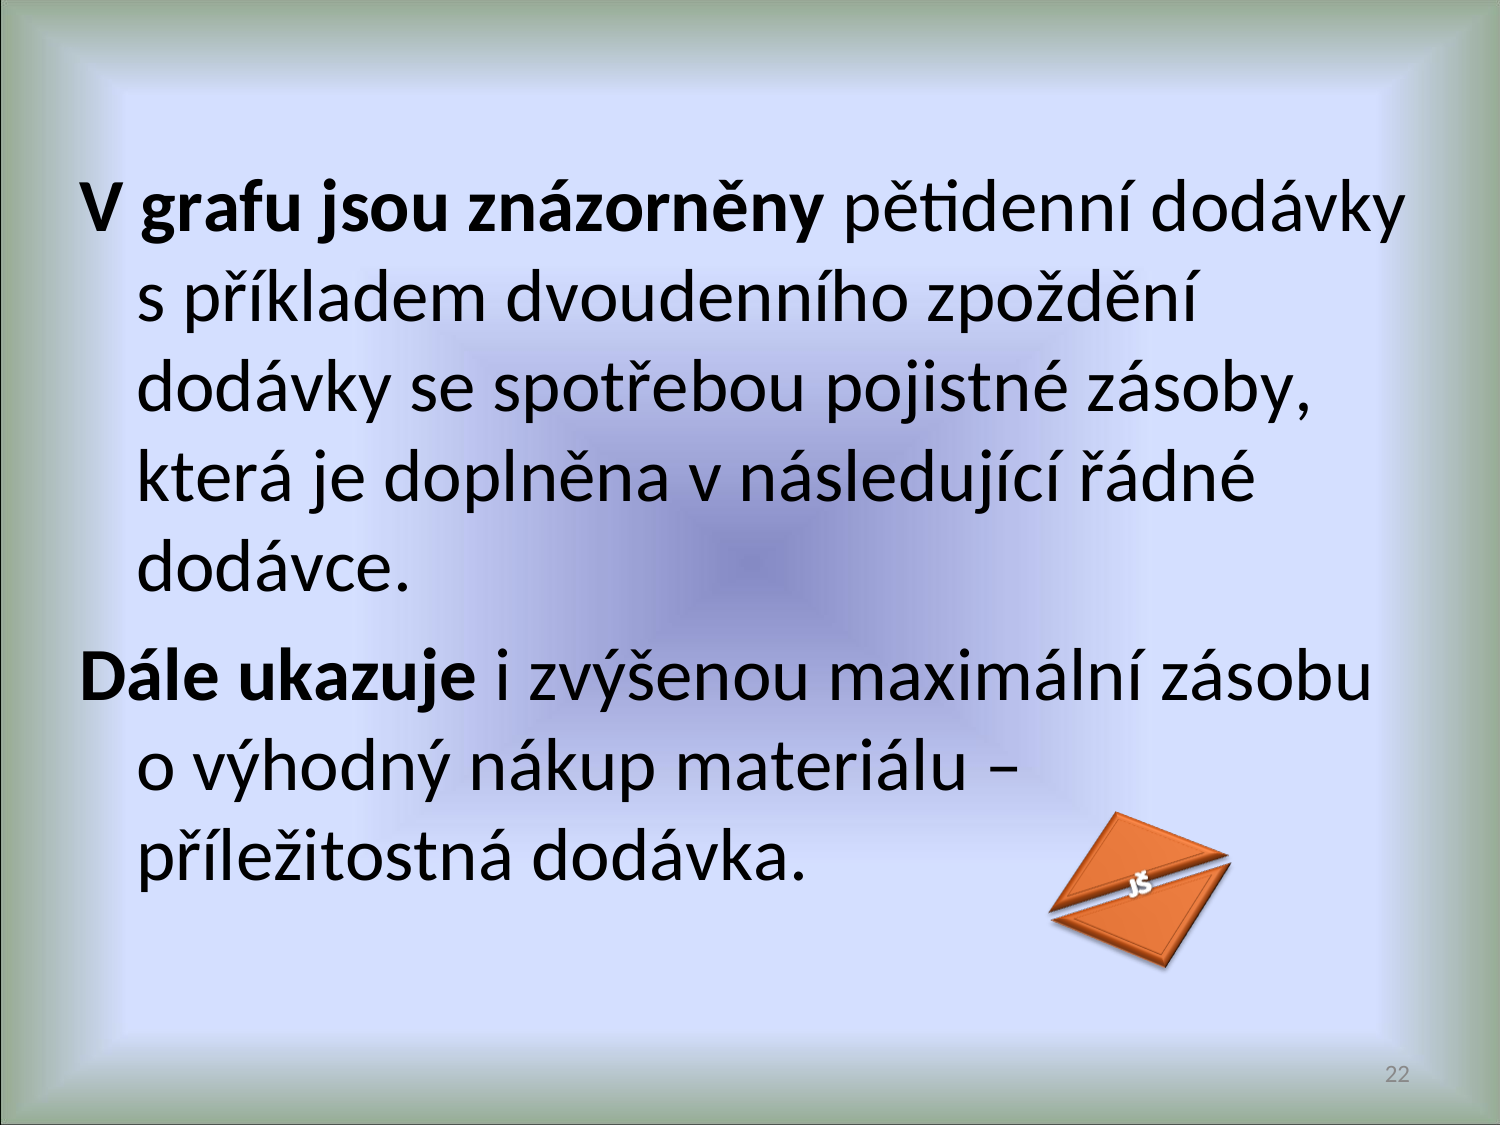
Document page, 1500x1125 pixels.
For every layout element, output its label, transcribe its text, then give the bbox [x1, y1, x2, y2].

picture [0, 0, 1500, 1125]
text_box <číslo> [1074, 1042, 1426, 1103]
list V grafu jsou znázorněny pětidenní dodávky s příkladem dvoudenního zpoždění dodávky se spotřebou pojistné zásoby, která je doplněna v následující řádné dodávce. Dále ukazuje i zvýšenou maximální zásobu o výhodný nákup materiálu – příležitostná dodávka. [64, 148, 1427, 977]
